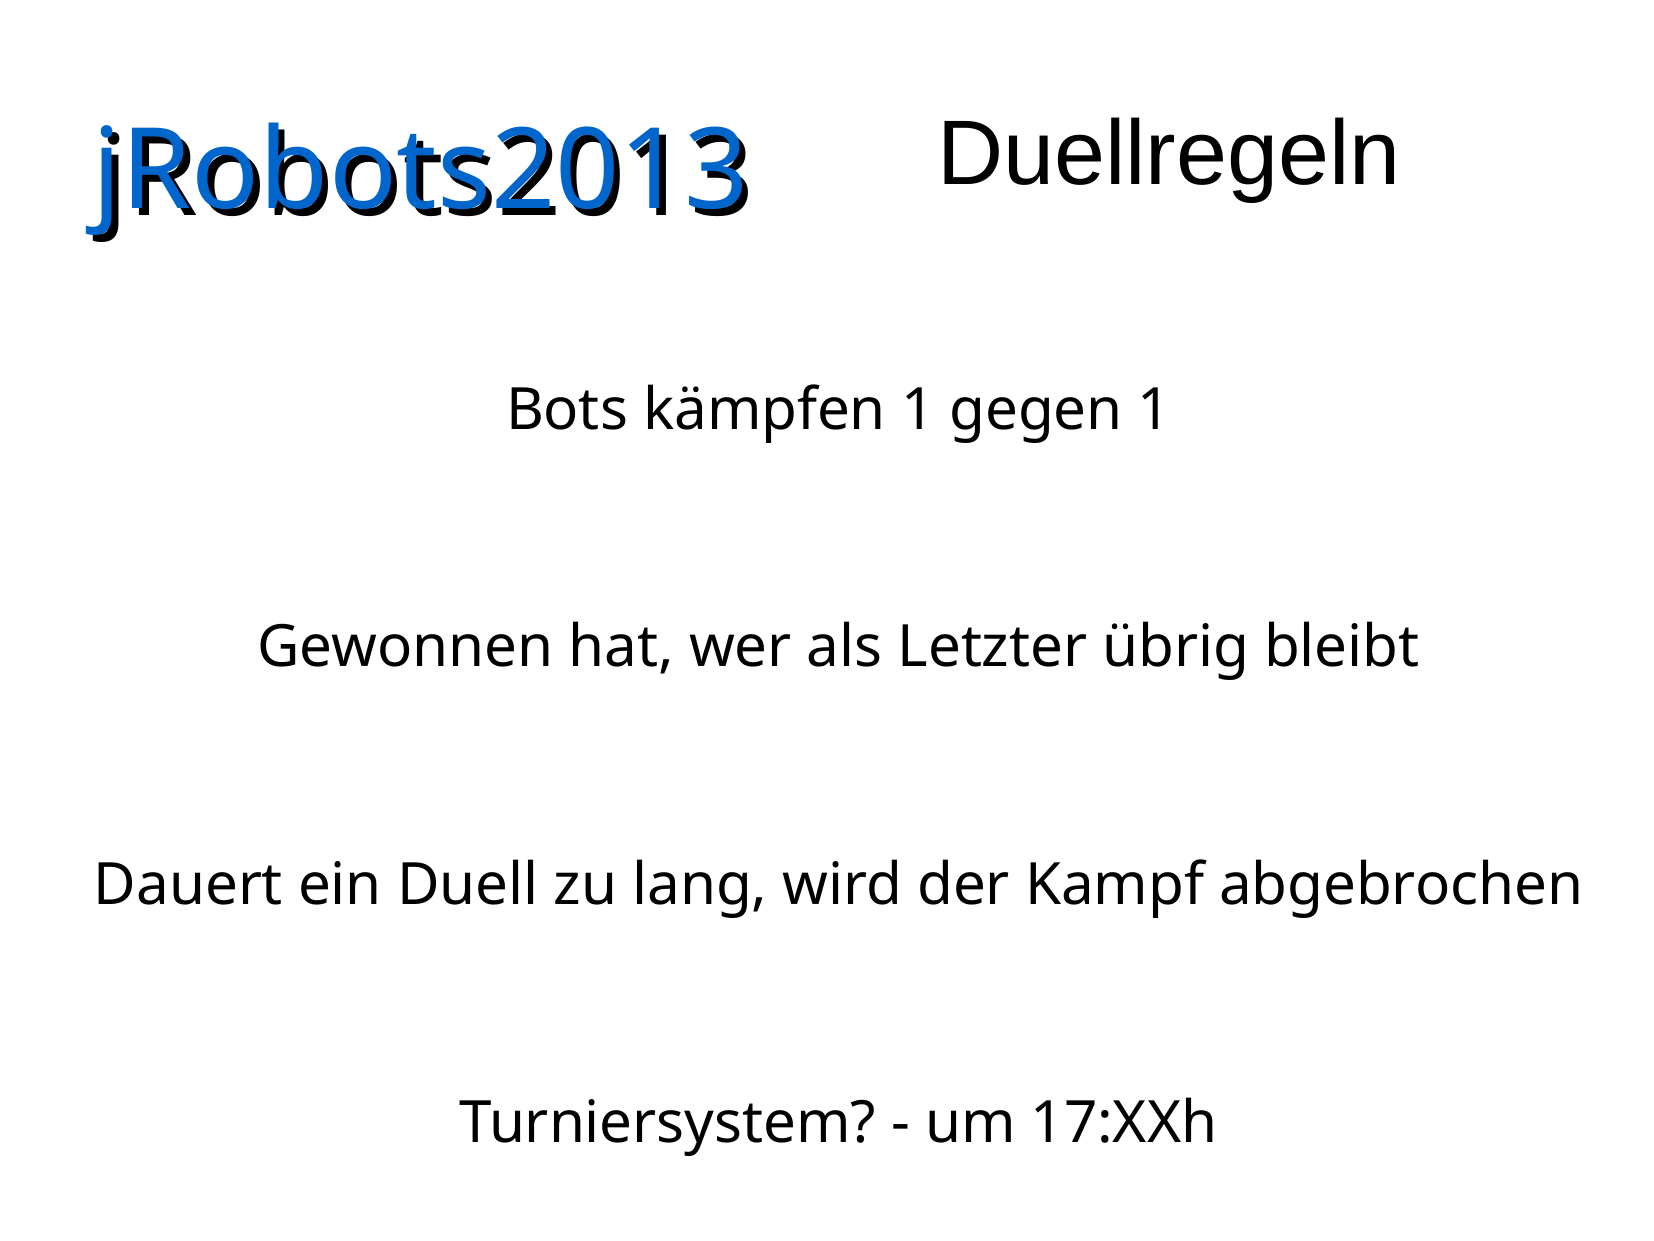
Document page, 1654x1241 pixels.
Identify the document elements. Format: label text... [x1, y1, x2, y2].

title Duellregeln [767, 49, 1571, 257]
subtitle Bots kämpfen 1 gegen 1 Gewonnen hat, wer als Letzter übrig bleibt Dauert ein Duell zu lang, wird der Kampf abgebrochen Turniersystem? - um 17:XXh [82, 265, 1595, 1182]
